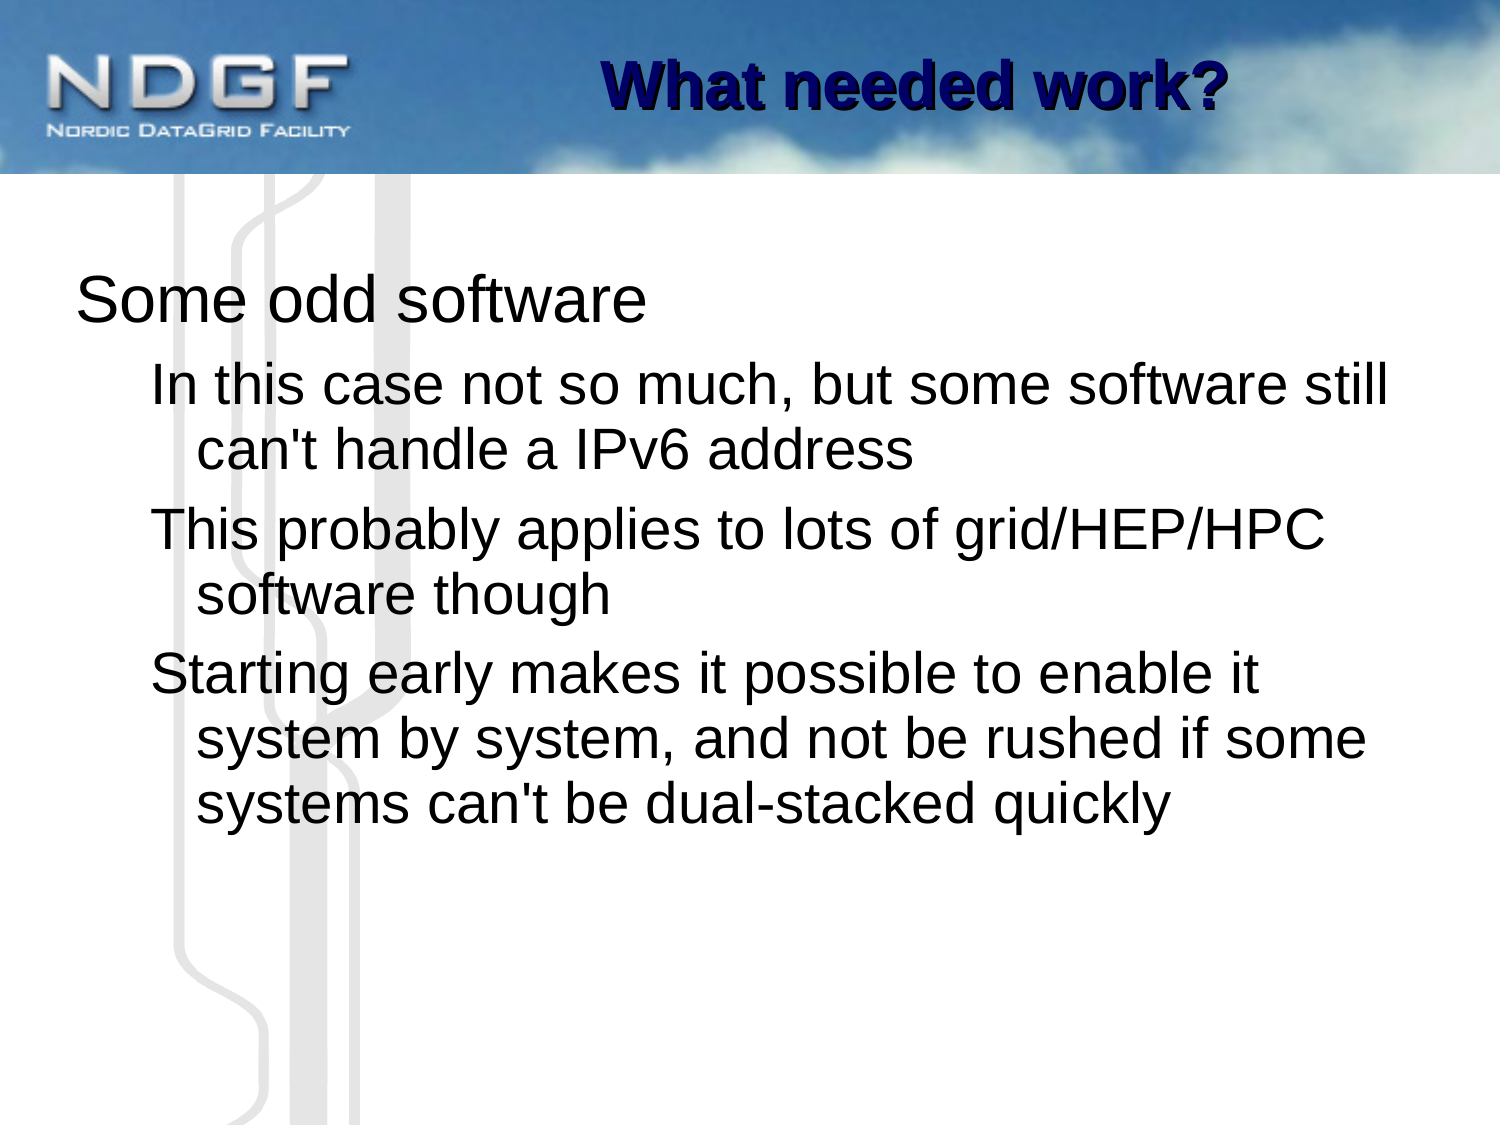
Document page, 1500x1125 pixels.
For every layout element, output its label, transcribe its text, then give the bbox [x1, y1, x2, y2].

picture [0, 0, 1500, 1125]
title What needed work? [372, 26, 1459, 142]
list Some odd software In this case not so much, but some software still can't handle a IPv6 address This probably applies to lots of grid/HEP/HPC software though Starting early makes it possible to enable it system by system, and not be rushed if some systems can't be dual-stacked quickly [75, 262, 1426, 991]
